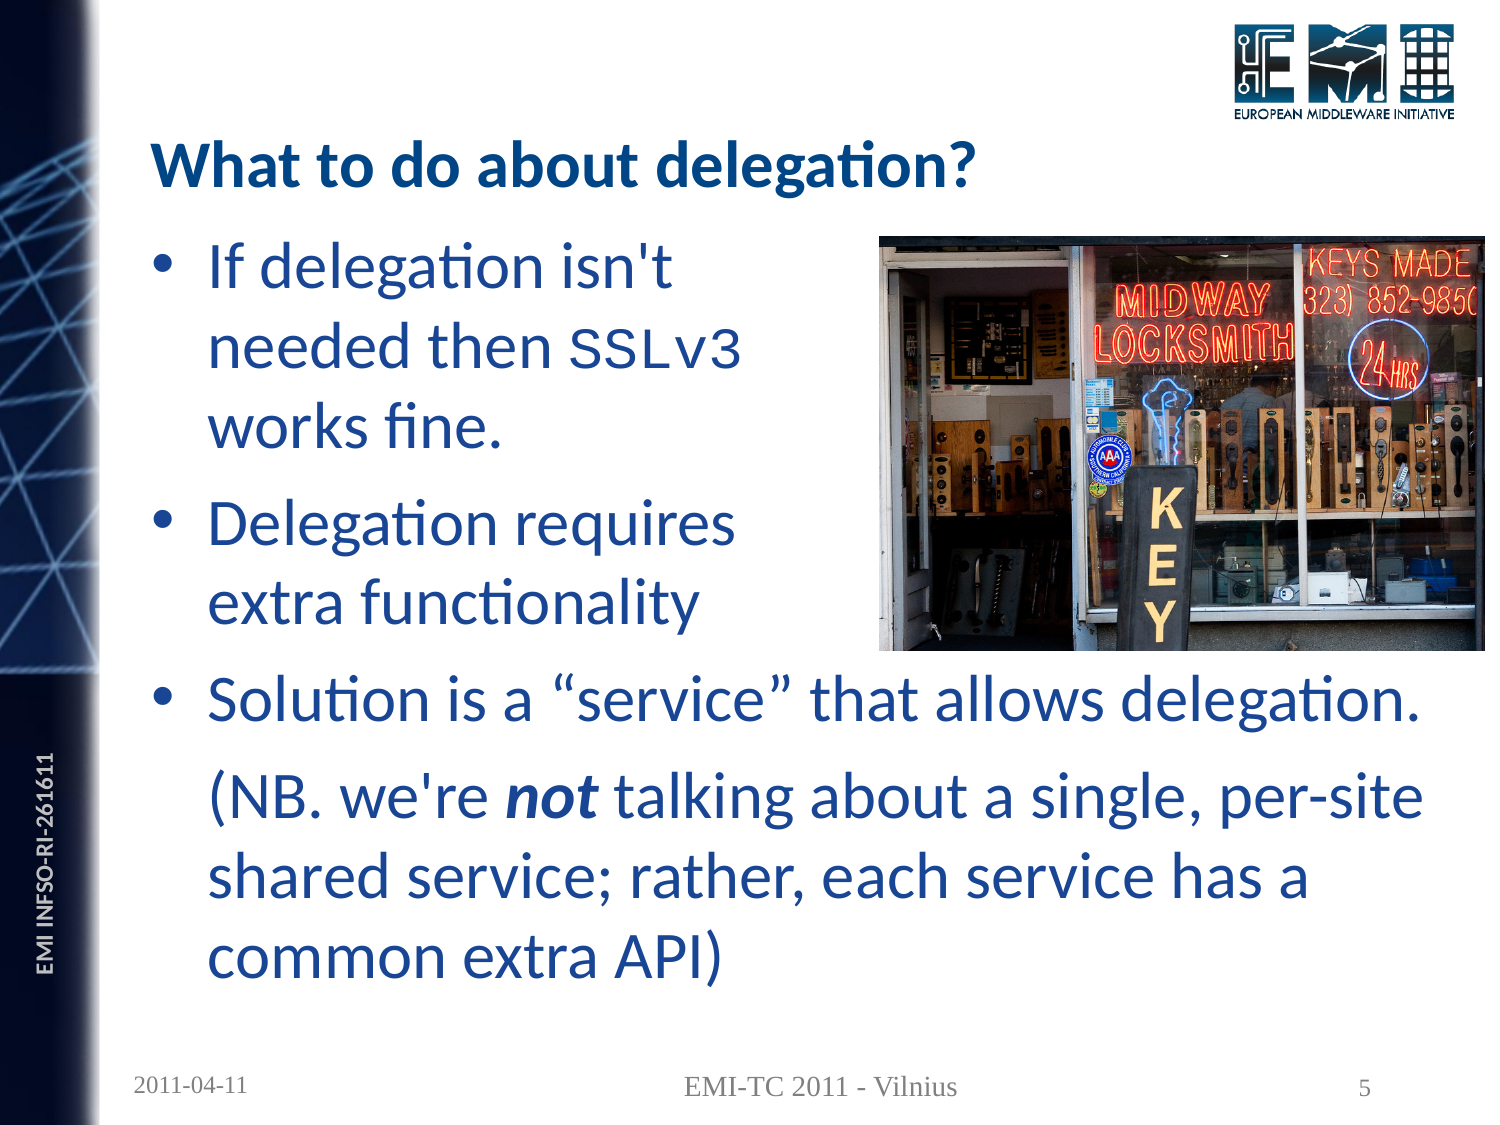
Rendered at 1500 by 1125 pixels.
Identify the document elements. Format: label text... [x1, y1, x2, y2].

picture [1185, 8, 1500, 115]
picture [879, 236, 1485, 651]
picture [0, 0, 111, 1125]
title What to do about delegation? [150, 115, 1500, 207]
list If delegation isn't needed then SSLv3 works fine. Delegation requires extra functionality Solution is a “service” that allows delegation. (NB. we're not talking about a single, per-site shared service; rather, each service has a common extra API) [151, 221, 1477, 1072]
